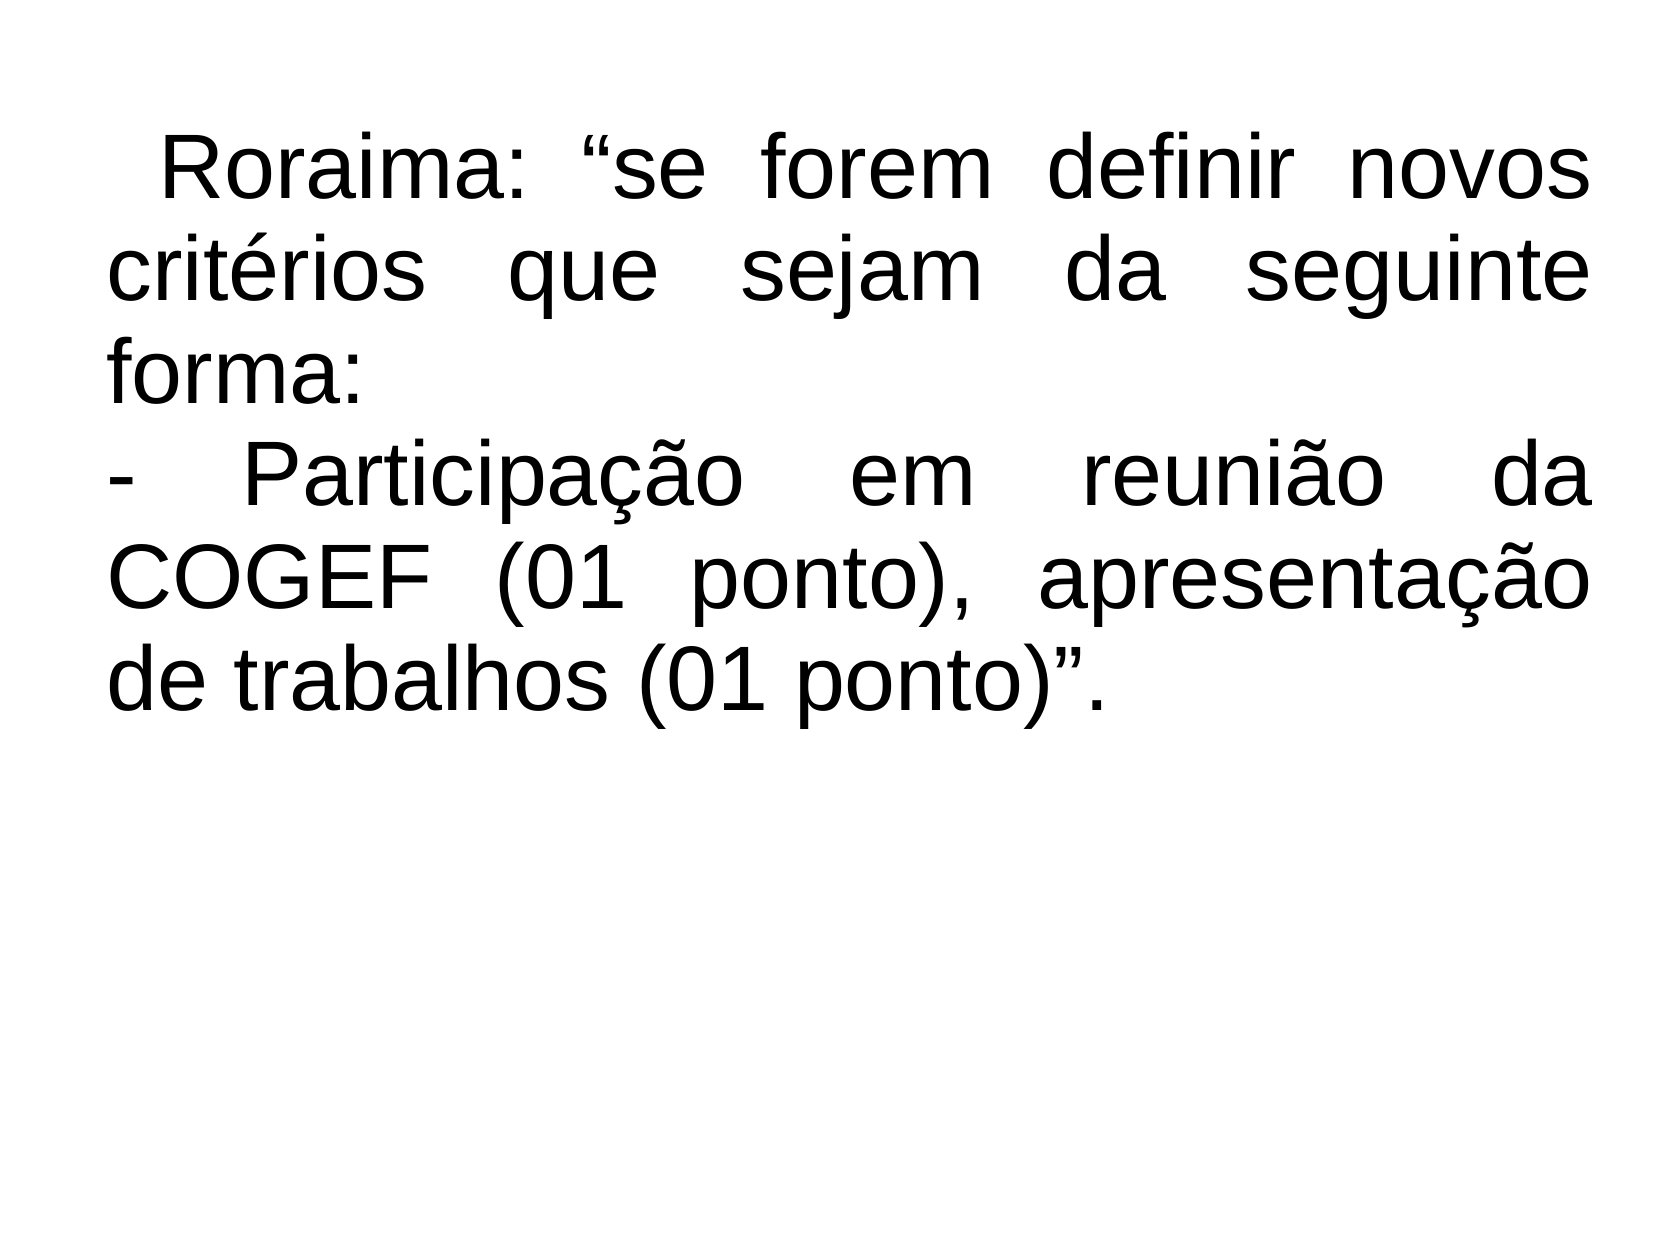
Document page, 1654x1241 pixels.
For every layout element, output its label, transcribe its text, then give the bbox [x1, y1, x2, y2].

title Roraima: “se forem definir novos critérios que sejam da seguinte forma: - Participação em reunião da COGEF (01 ponto), apresentação de trabalhos (01 ponto)”. [106, 115, 1595, 731]
